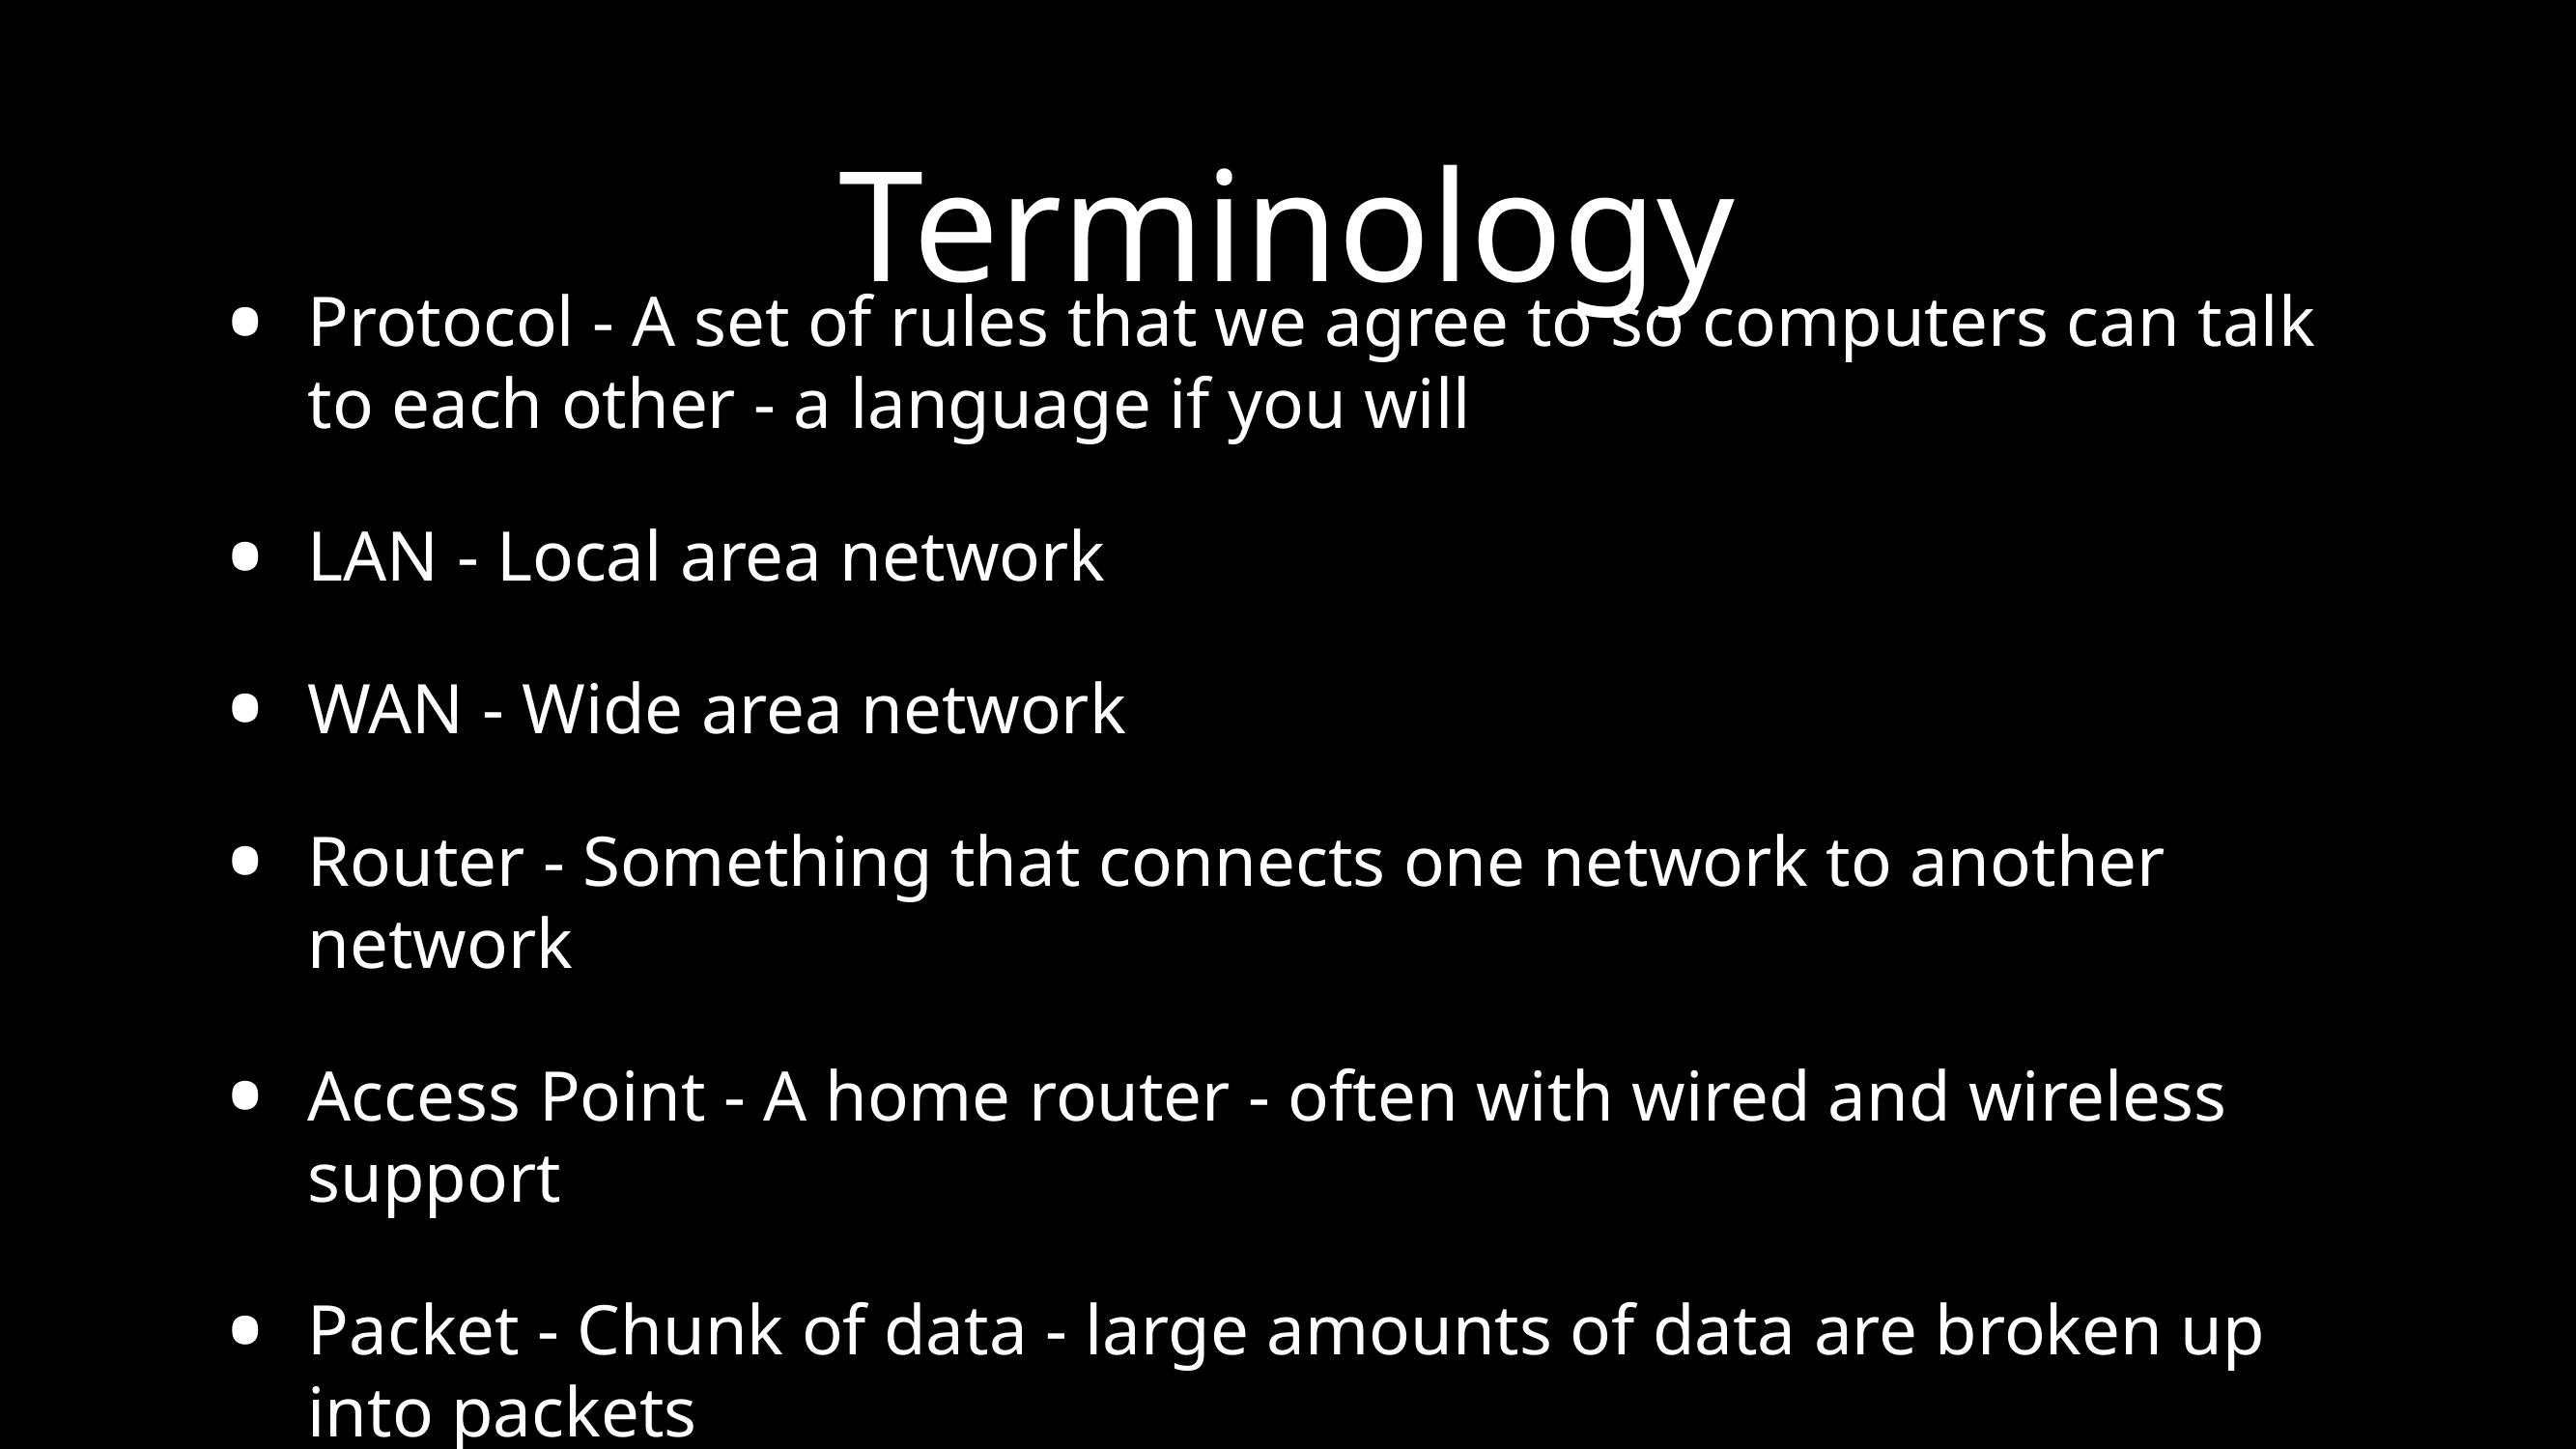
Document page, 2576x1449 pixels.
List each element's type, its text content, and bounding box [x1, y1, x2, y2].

title Terminology [183, 38, 2392, 395]
list Protocol - A set of rules that we agree to so computers can talk to each other - a language if you will LAN - Local area network WAN - Wide area network Router - Something that connects one network to another network Access Point - A home router - often with wired and wireless support Packet - Chunk of data - large amounts of data are broken up into packets [183, 395, 2392, 1334]
